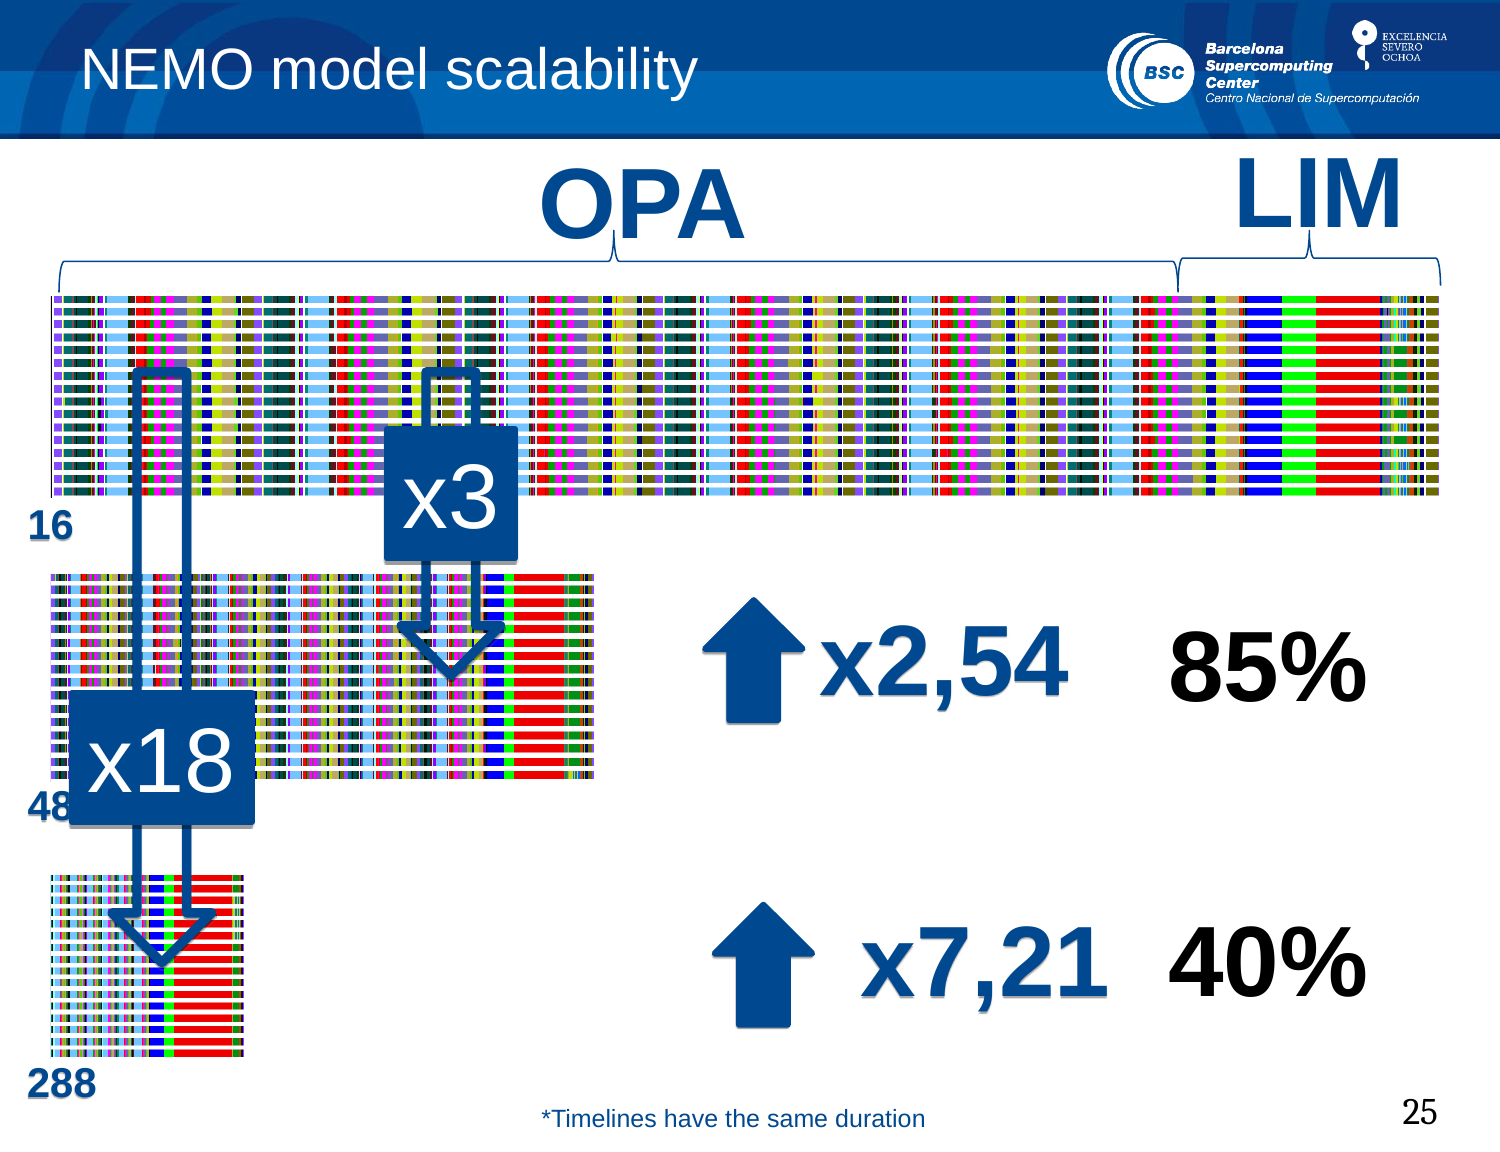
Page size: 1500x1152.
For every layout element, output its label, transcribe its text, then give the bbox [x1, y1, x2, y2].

text_box [705, 600, 803, 720]
text_box x7,21 [843, 889, 1128, 1029]
text_box LIM [1182, 251, 1436, 261]
text_box *Timelines have the same duration [526, 1095, 944, 1142]
text_box x2,54 [802, 587, 1087, 727]
text_box 40% [1152, 889, 1385, 1029]
picture [192, 574, 1441, 782]
picture [50, 296, 1441, 498]
text_box 48 [58, 795, 65, 803]
text_box OPA [483, 130, 803, 260]
picture [50, 875, 1441, 1059]
text_box 85% [1152, 593, 1385, 734]
text_box x3 [386, 429, 515, 559]
text_box 288 [11, 1048, 113, 1116]
text_box 48 [57, 807, 66, 816]
text_box 16 [12, 490, 90, 558]
picture [0, 0, 1500, 139]
text_box OPA [483, 253, 803, 271]
text_box [714, 904, 813, 1025]
picture [432, 381, 470, 429]
picture [50, 574, 132, 782]
picture [415, 574, 487, 667]
text_box 48 [12, 771, 90, 839]
picture [143, 574, 181, 692]
text_box x18 [72, 692, 252, 822]
text_box LIM [1177, 120, 1462, 261]
title NEMO model scalability [65, 23, 1081, 138]
picture [125, 875, 198, 955]
picture [143, 381, 181, 498]
